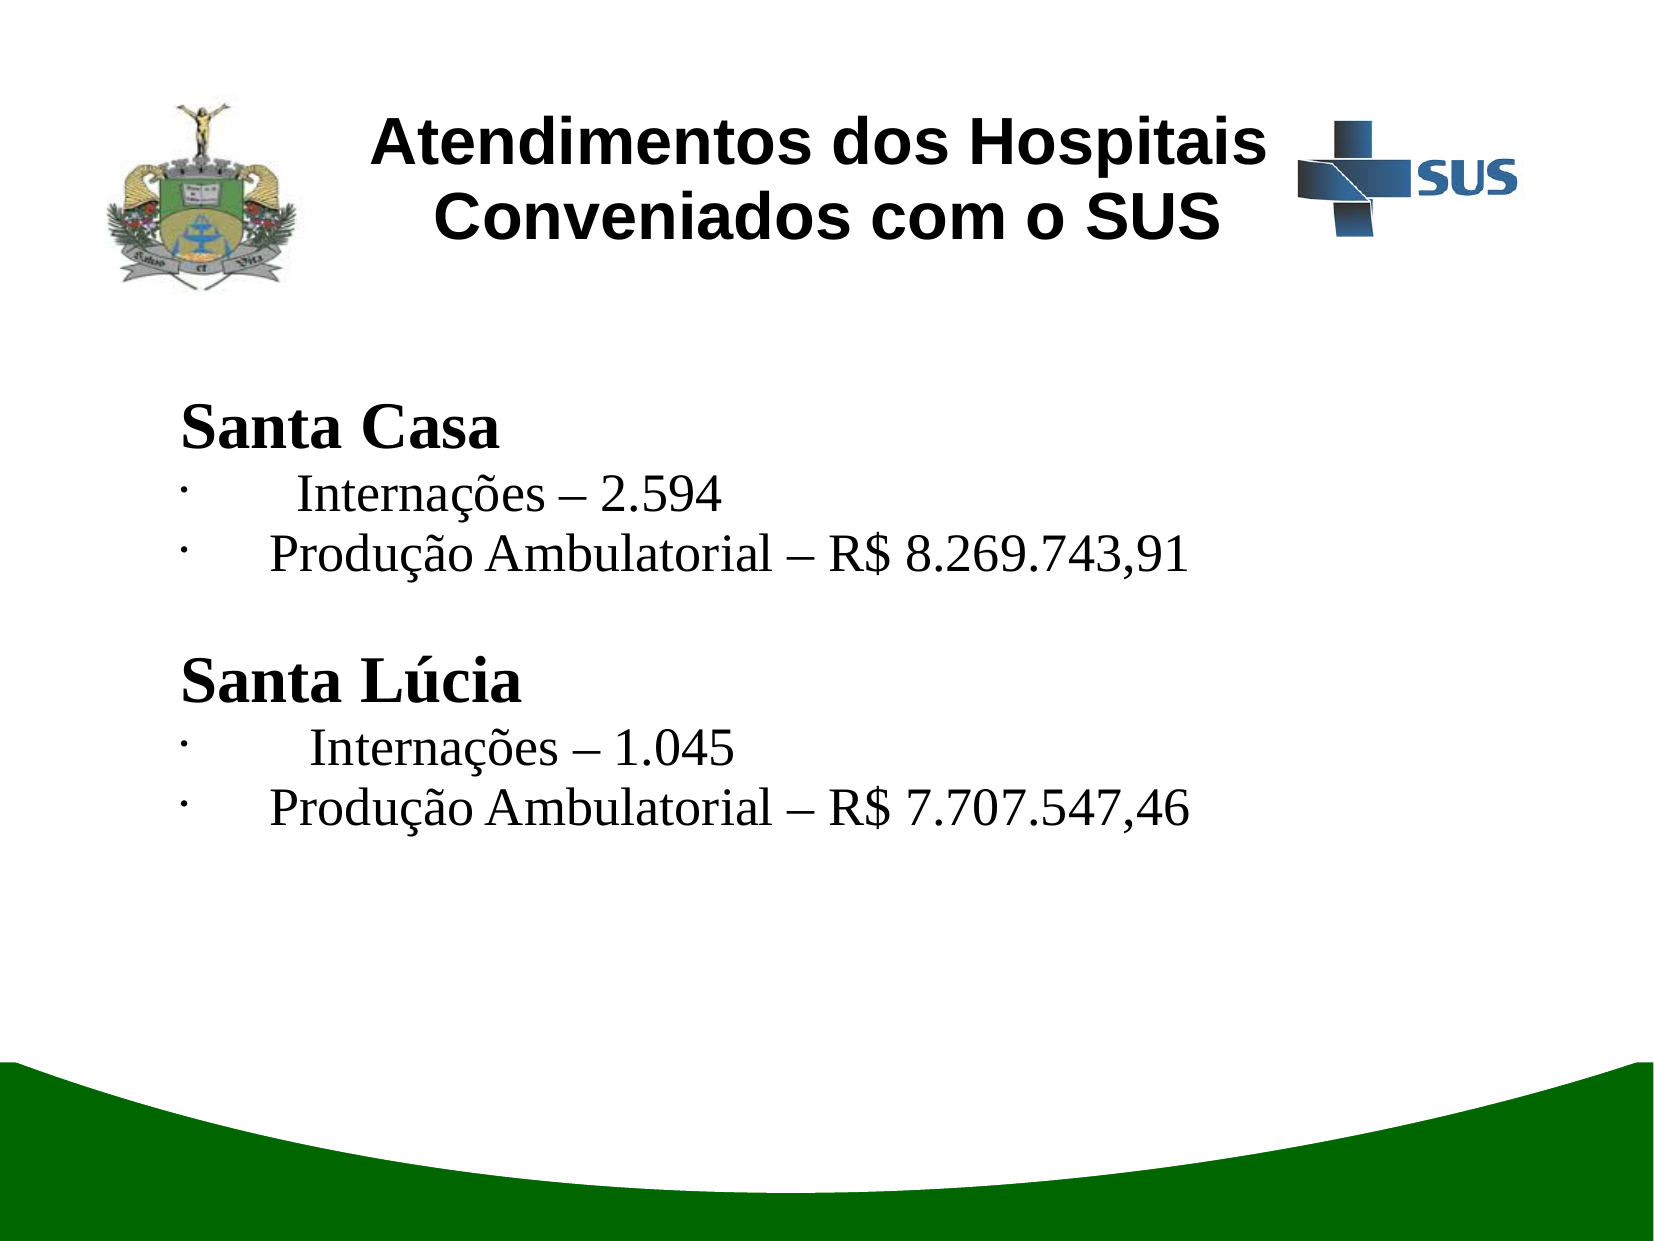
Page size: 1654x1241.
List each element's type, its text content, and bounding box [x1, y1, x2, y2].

picture [94, 94, 308, 308]
text_box Santa Casa Internações – 2.594 Produção Ambulatorial – R$ 8.269.743,91 Santa Lúcia Internações – 1.045 Produção Ambulatorial – R$ 7.707.547,46 [165, 381, 1489, 1085]
picture [1297, 120, 1524, 237]
text_box [0, 1056, 1654, 1241]
text_box Atendimentos dos Hospitais Conveniados com o SUS [354, 96, 1453, 284]
